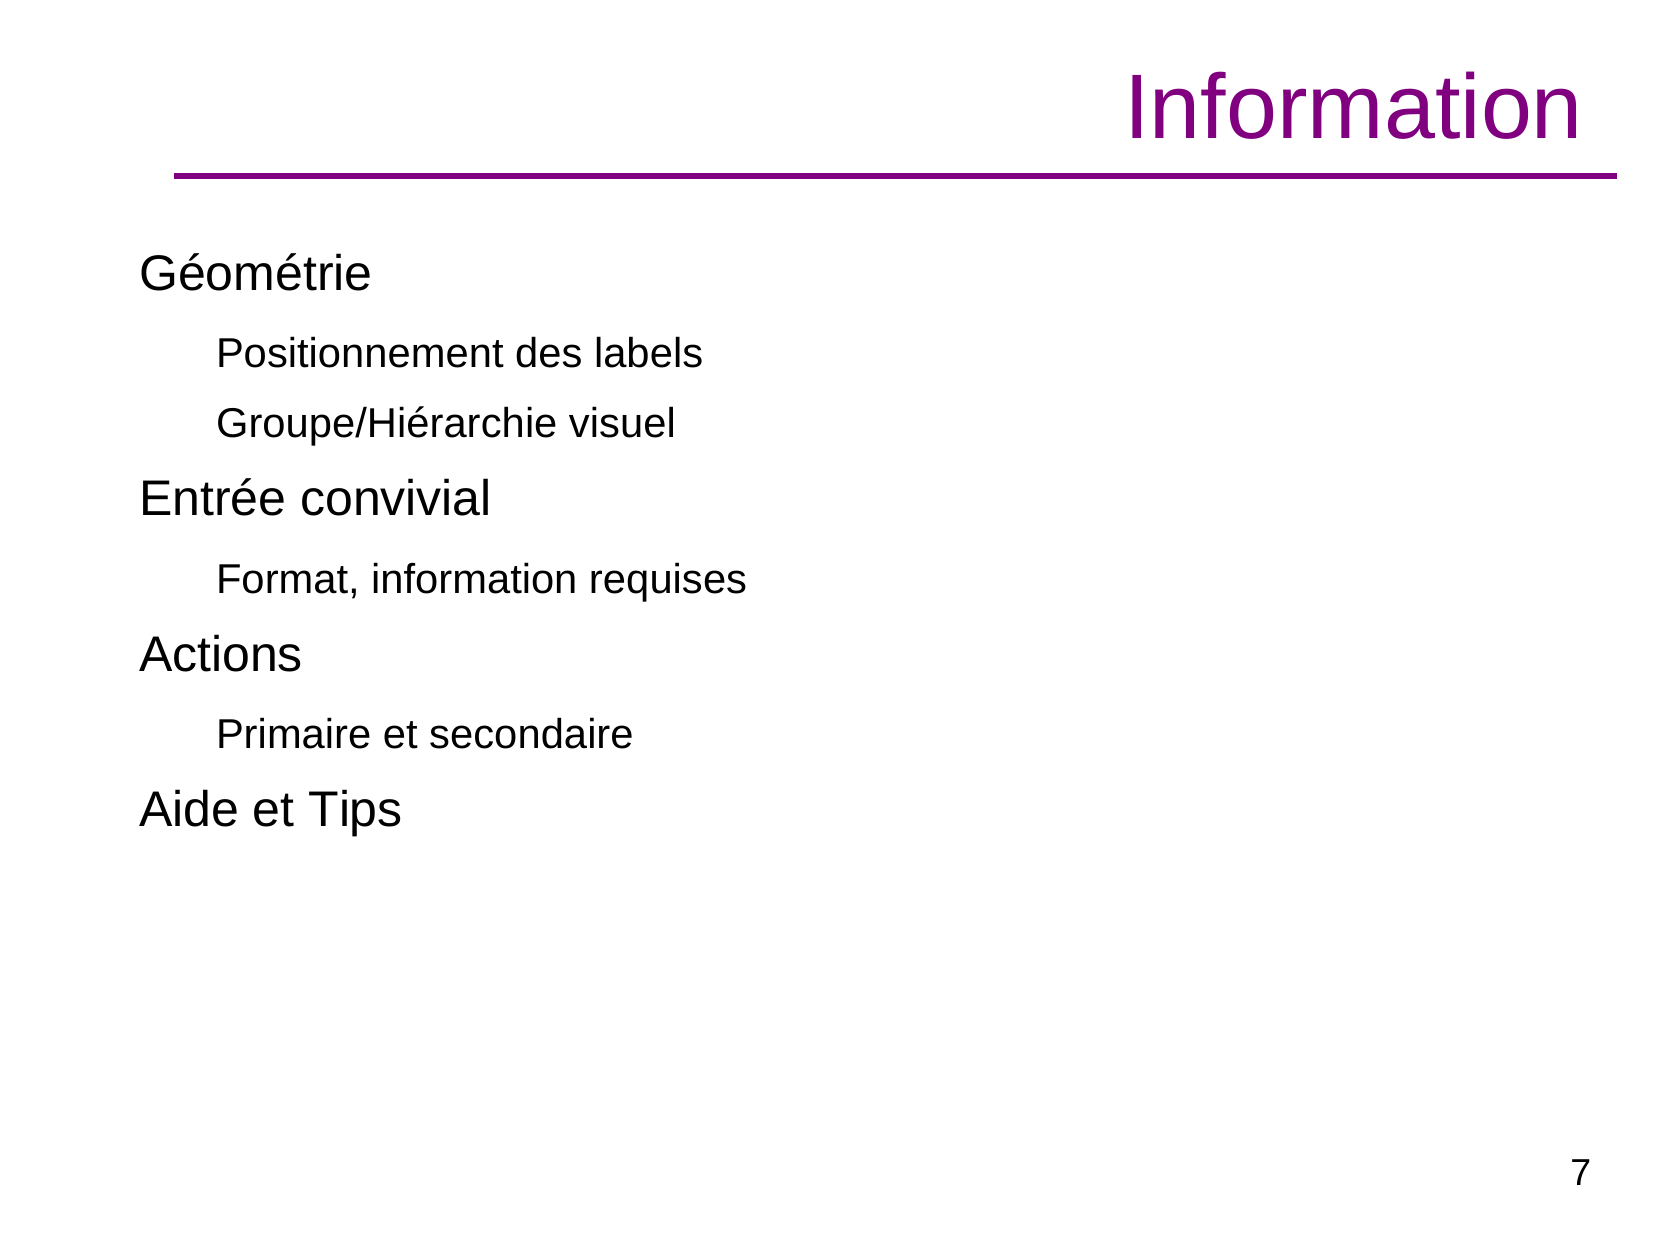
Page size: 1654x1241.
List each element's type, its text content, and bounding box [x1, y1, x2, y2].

list Géométrie Positionnement des labels Groupe/Hiérarchie visuel Entrée convivial Format, information requises Actions Primaire et secondaire Aide et Tips [121, 244, 1534, 1162]
title Information [84, 39, 1584, 176]
